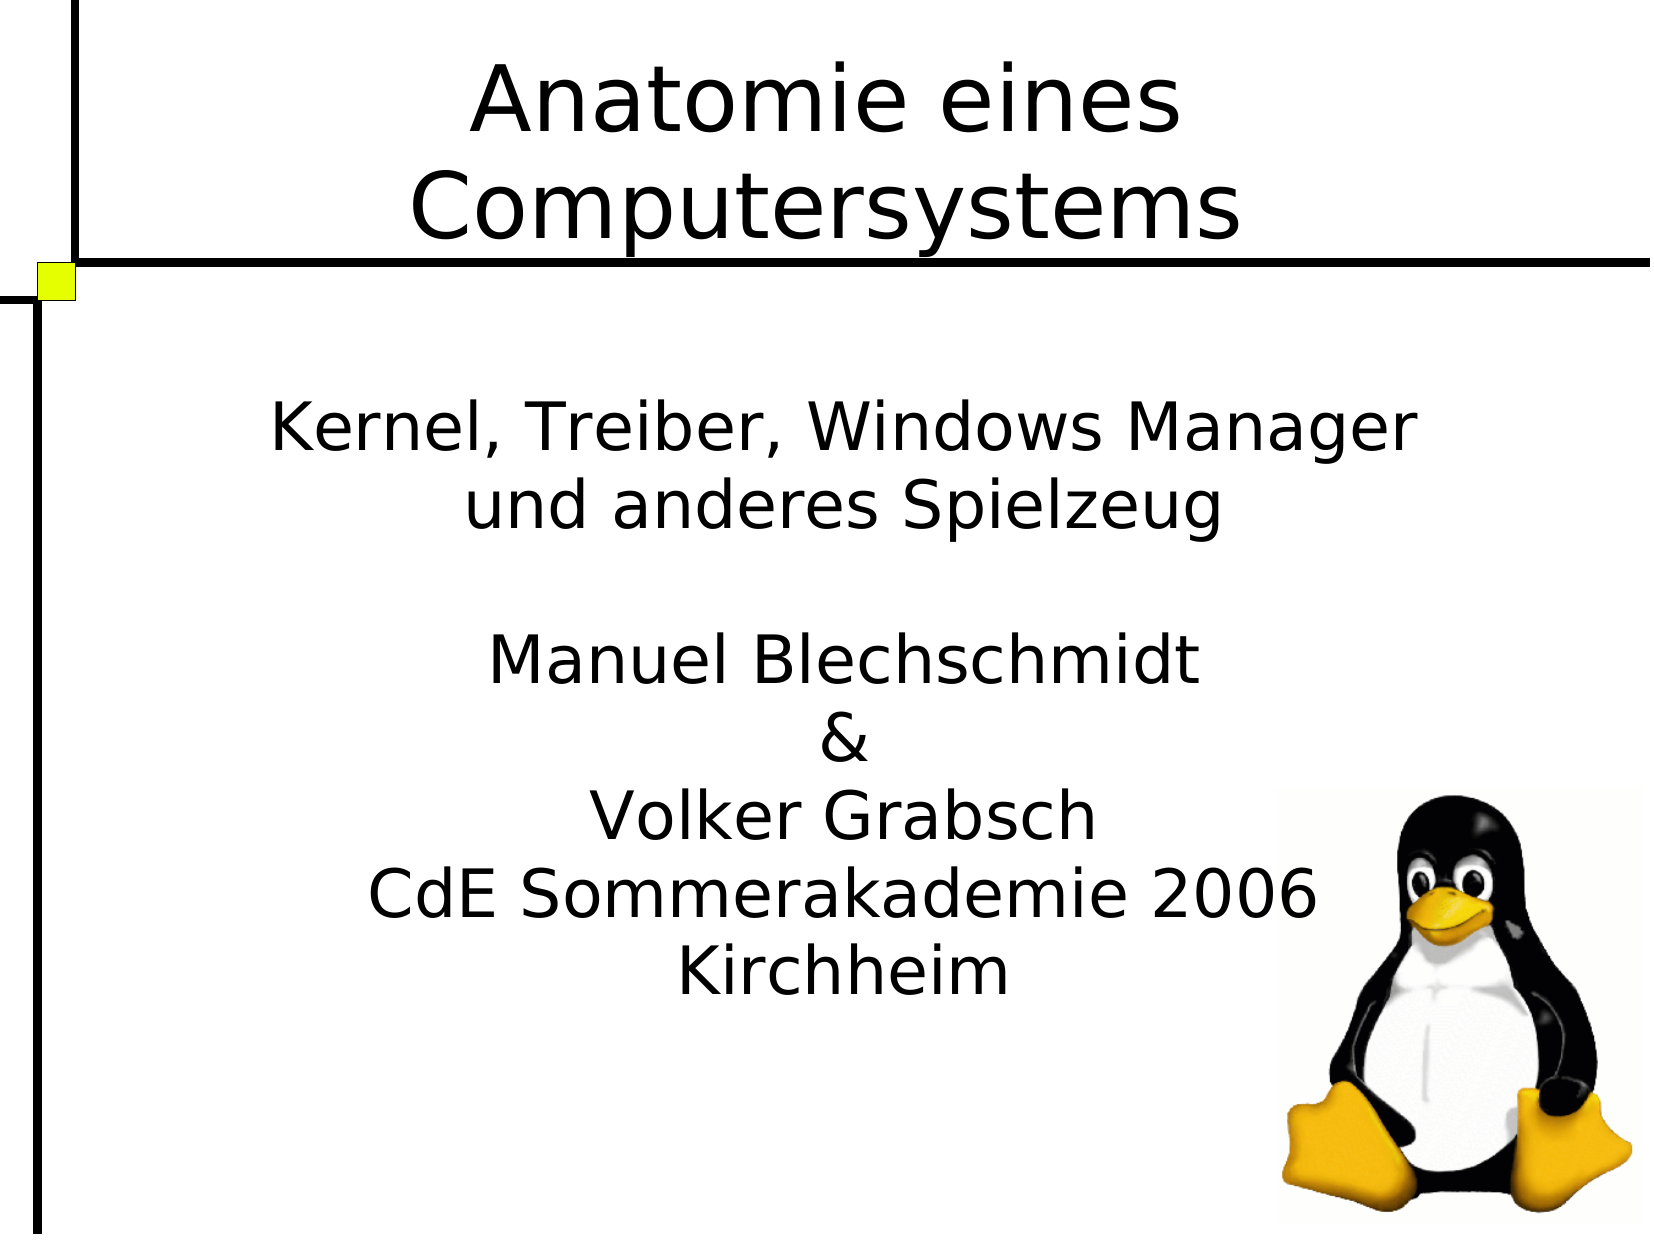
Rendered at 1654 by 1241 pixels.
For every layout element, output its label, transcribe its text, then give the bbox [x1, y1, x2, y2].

subtitle Kernel, Treiber, Windows Manager und anderes Spielzeug Manuel Blechschmidt & Volker Grabsch CdE Sommerakademie 2006 Kirchheim [82, 290, 1571, 1109]
picture [1275, 787, 1642, 1223]
title Anatomie eines Computersystems [82, 45, 1571, 261]
